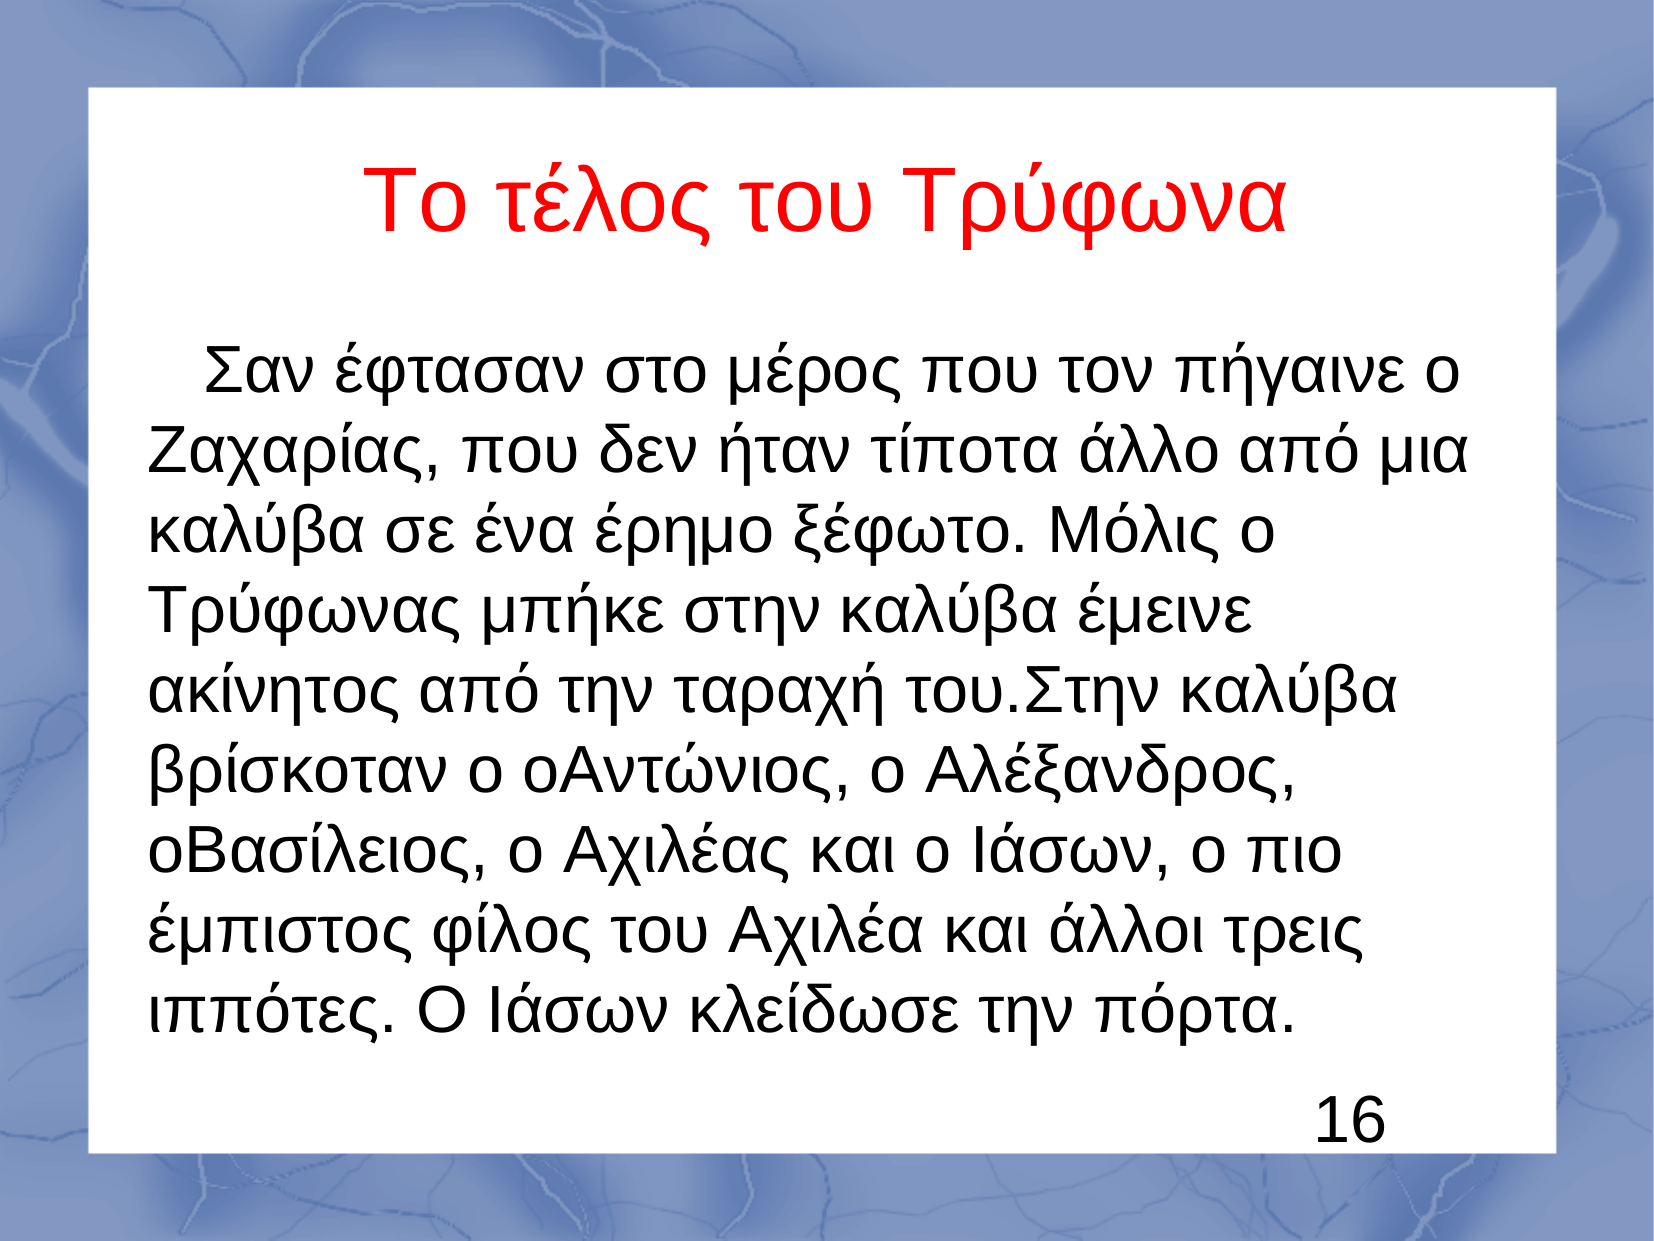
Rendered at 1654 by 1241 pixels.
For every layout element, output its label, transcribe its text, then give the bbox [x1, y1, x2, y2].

list Σαν έφτασαν στο μέρος που τον πήγαινε ο Ζαχαρίας, που δεν ήταν τίποτα άλλο από μια καλύβα σε ένα έρημο ξέφωτο. Μόλις ο Τρύφωνας μπήκε στην καλύβα έμεινε ακίνητος από την ταραχή του.Στην καλύβα βρίσκοταν ο οΑντώνιος, ο Αλέξανδρος, οΒασίλειος, ο Αχιλέας και ο Ιάσων, ο πιο έμπιστος φίλος του Αχιλέα και άλλοι τρεις ιππότες. Ο Ιάσων κλείδωσε την πόρτα. 16 [147, 325, 1506, 1208]
title Το τέλος του Τρύφωνα [118, 90, 1536, 298]
